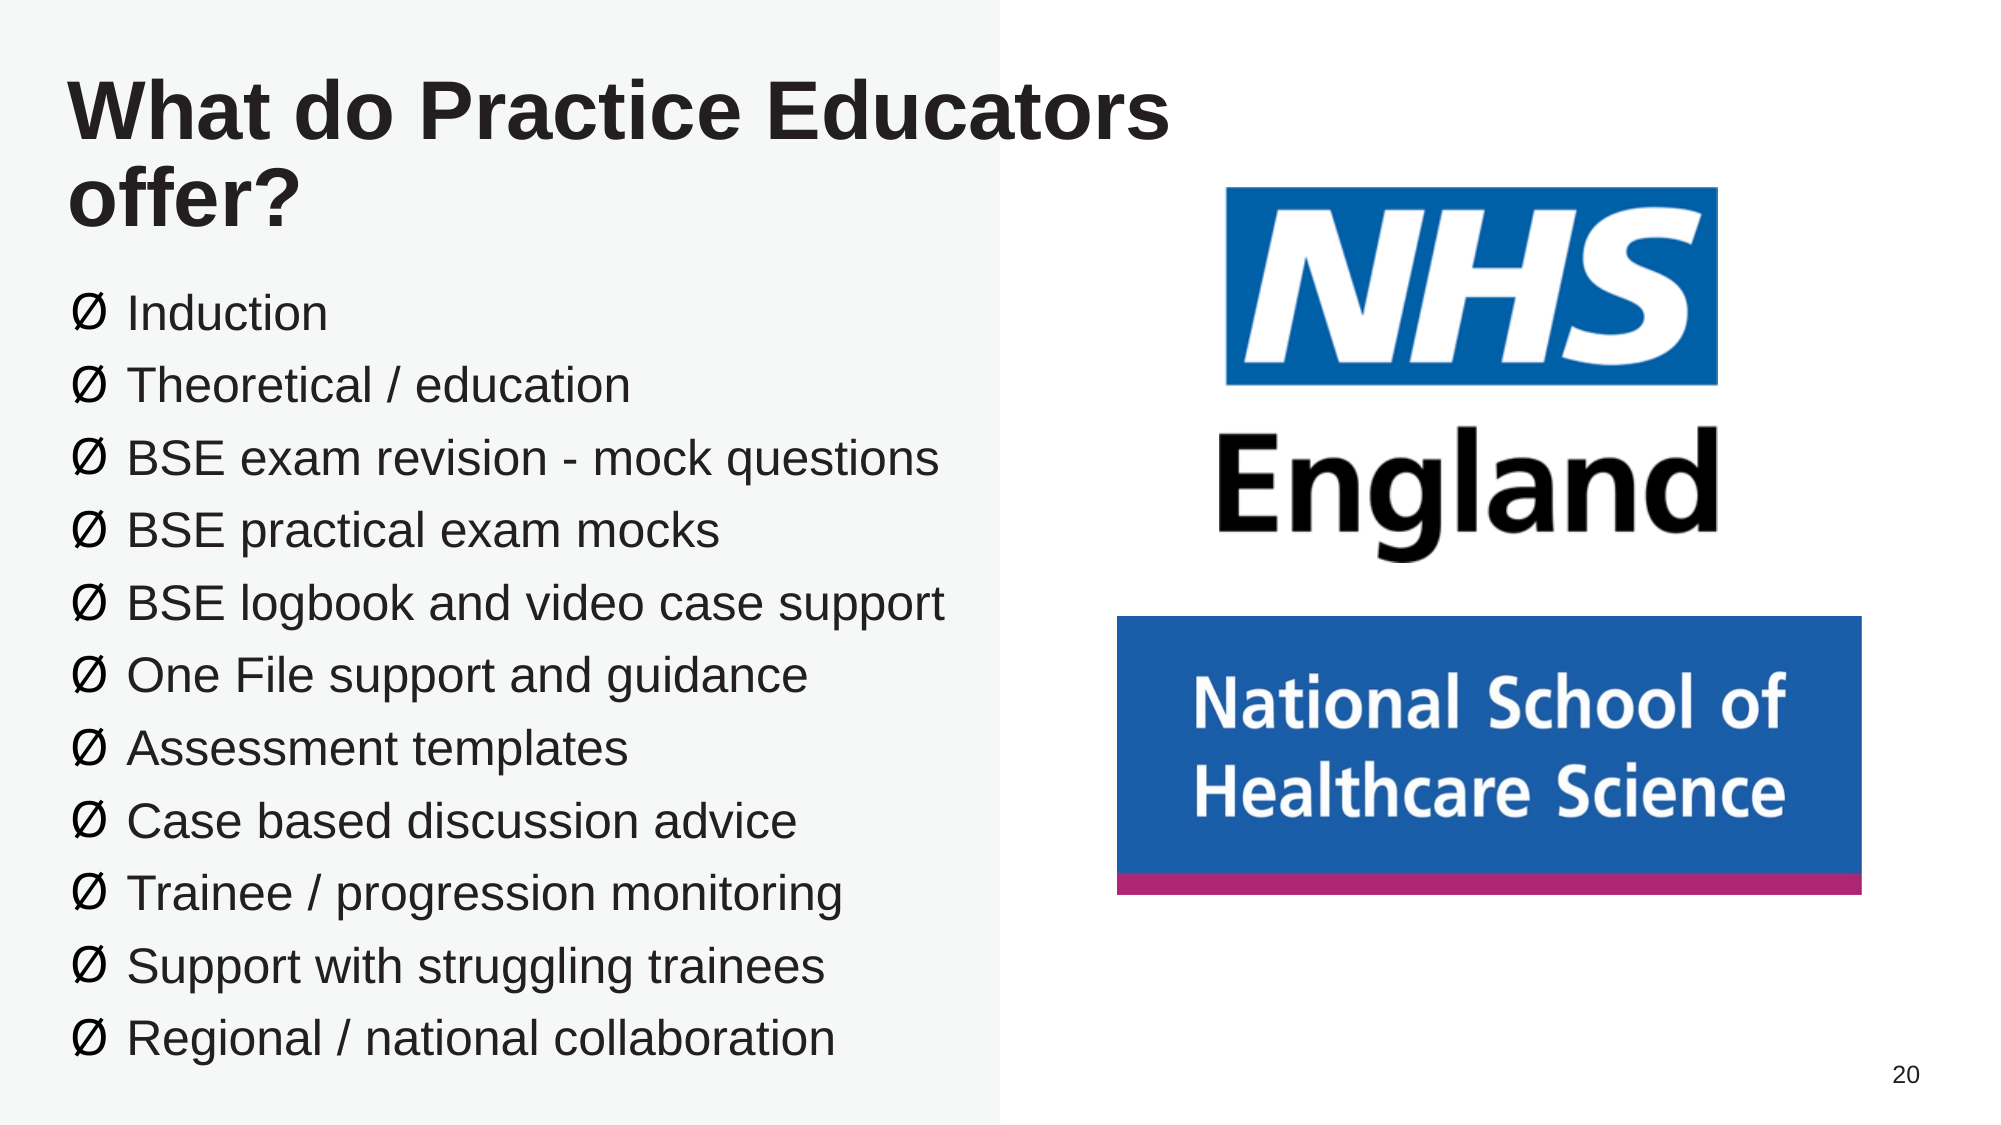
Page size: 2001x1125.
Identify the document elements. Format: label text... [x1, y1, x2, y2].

picture [1219, 187, 1718, 563]
title What do Practice Educators offer? [52, 60, 1220, 207]
text_box Induction Theoretical / education BSE exam revision - mock questions BSE practical exam mocks BSE logbook and video case support One File support and guidance Assessment templates Case based discussion advice Trainee / progression monitoring Support with struggling trainees Regional / national collaboration [55, 272, 1001, 1125]
picture [1117, 616, 1862, 895]
